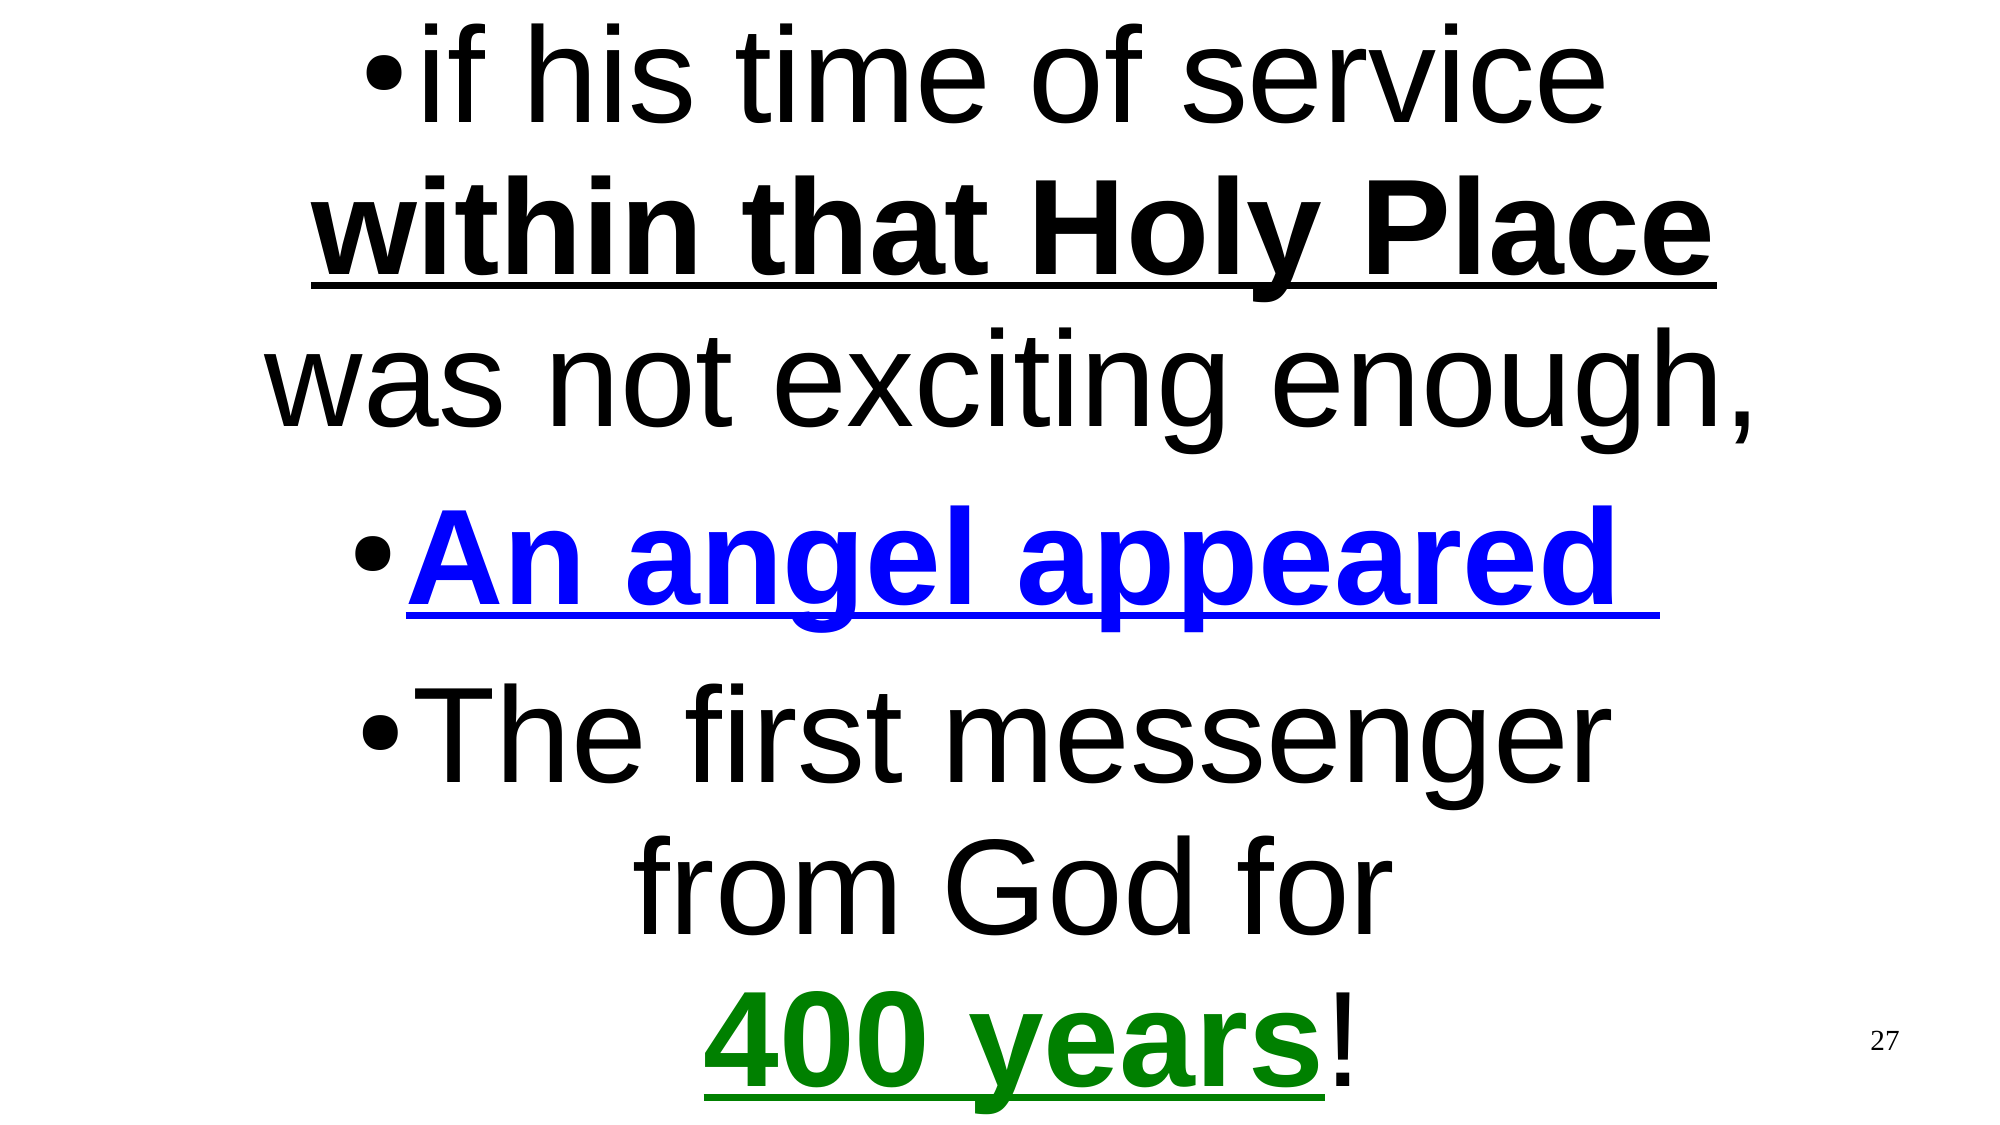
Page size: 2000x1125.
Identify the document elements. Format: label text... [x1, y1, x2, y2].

list if his time of service within that Holy Place was not exciting enough, An angel appeared The first messenger from God for 400 years! [0, 0, 1996, 1123]
